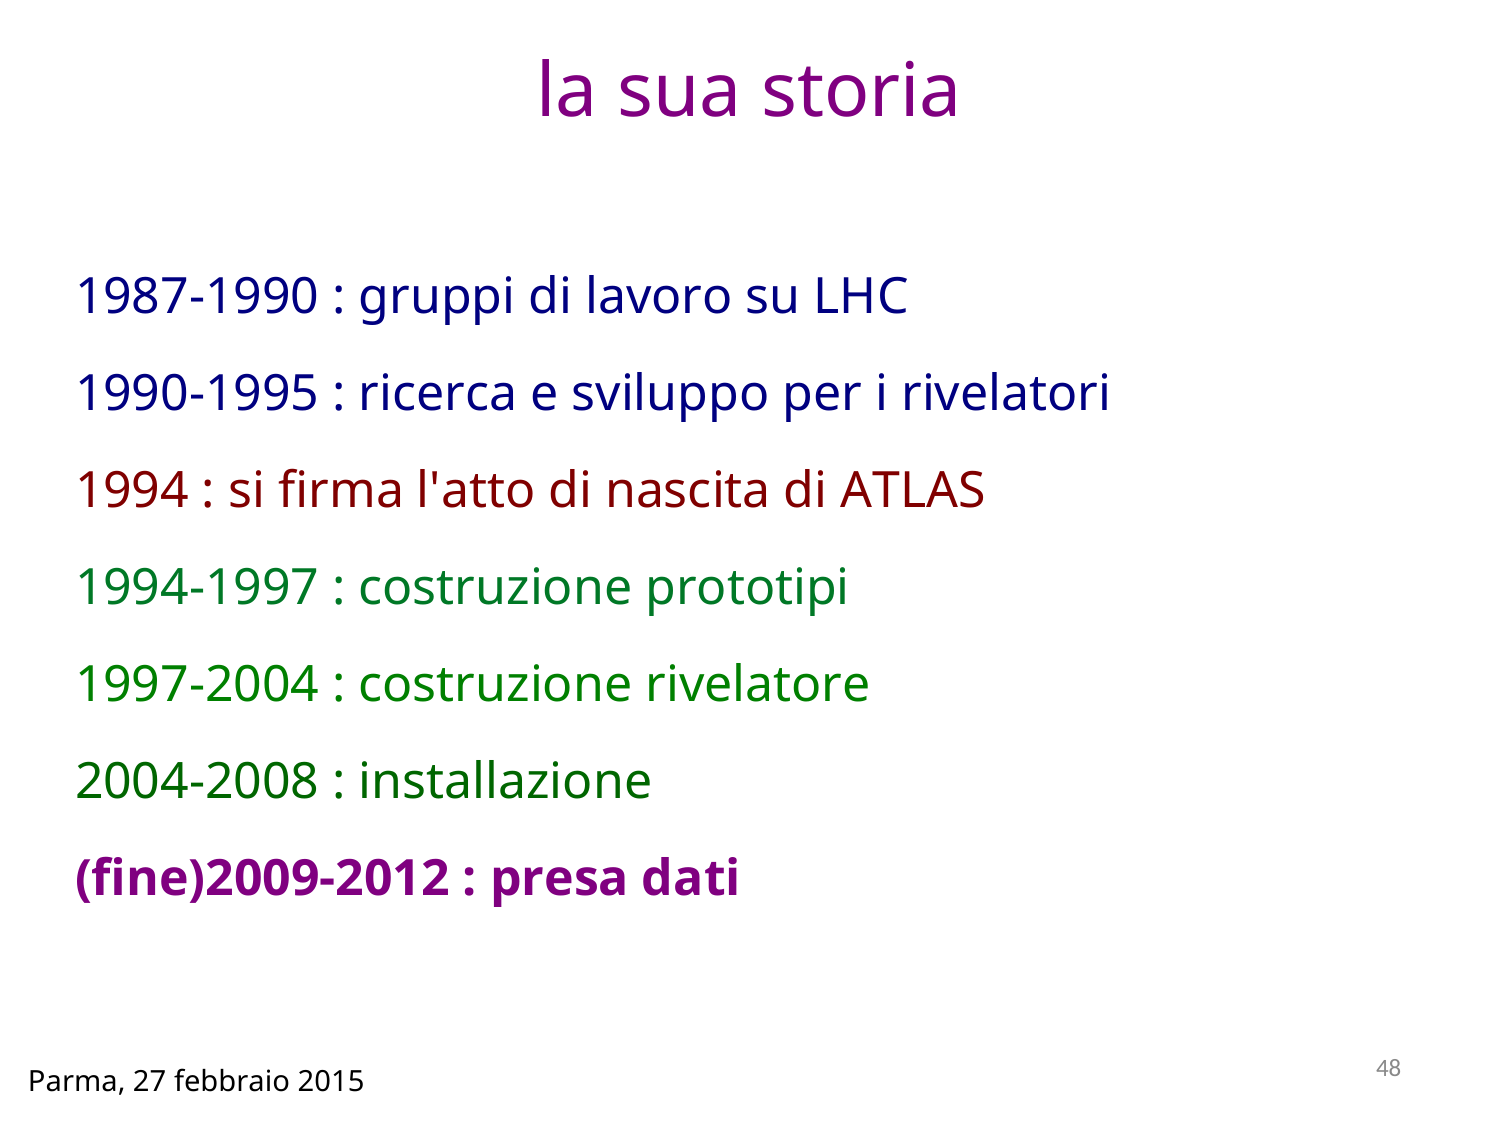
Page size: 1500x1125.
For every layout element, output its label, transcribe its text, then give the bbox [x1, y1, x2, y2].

text_box 1987-1990 : gruppi di lavoro su LHC 1990-1995 : ricerca e sviluppo per i rivelatori 1994 : si firma l'atto di nascita di ATLAS 1994-1997 : costruzione prototipi 1997-2004 : costruzione rivelatore 2004-2008 : installazione (fine)2009-2012 : presa dati [75, 124, 1424, 1024]
text_box <number> [1074, 1042, 1417, 1095]
text_box la sua storia [75, 4, 1424, 124]
